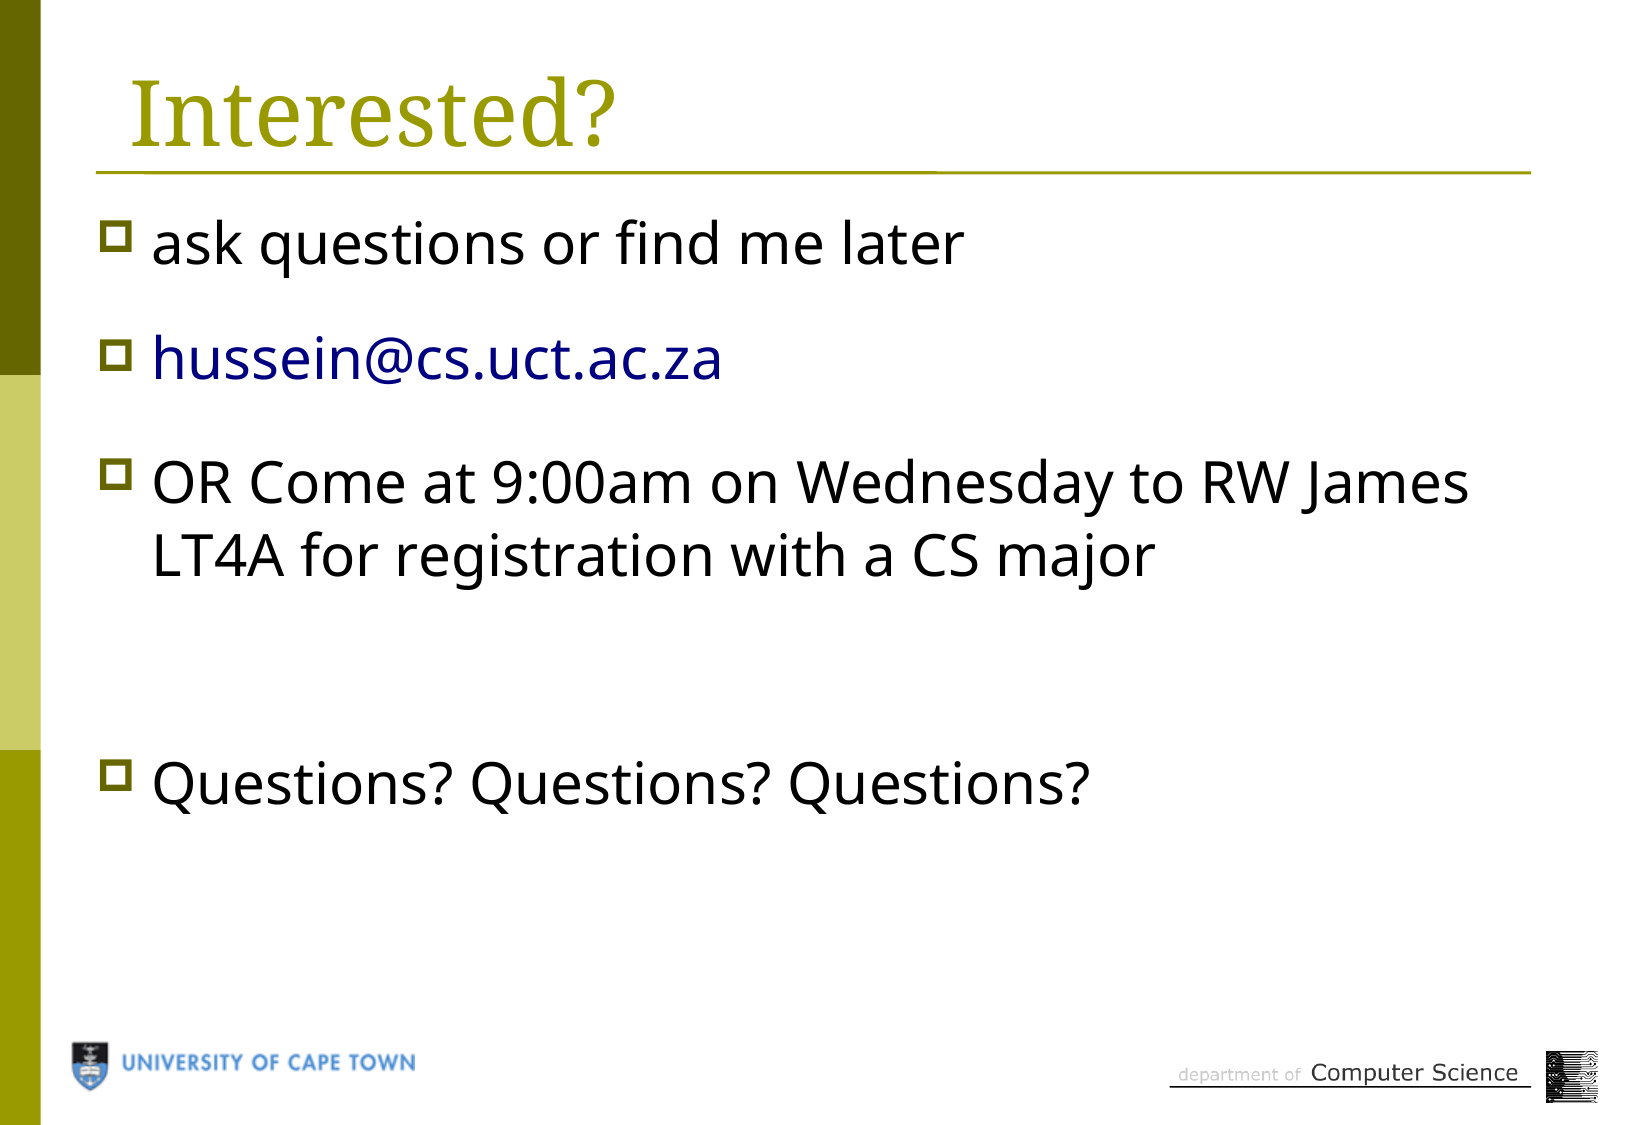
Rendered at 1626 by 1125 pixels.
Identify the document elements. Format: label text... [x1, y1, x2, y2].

list ask questions or find me later hussein@cs.uct.ac.za OR Come at 9:00am on Wednesday to RW James LT4A for registration with a CS major Questions? Questions? Questions? [81, 196, 1543, 939]
picture [1169, 1043, 1532, 1091]
picture [61, 1024, 415, 1103]
title Interested? [81, 0, 1543, 172]
picture [1546, 1051, 1598, 1103]
